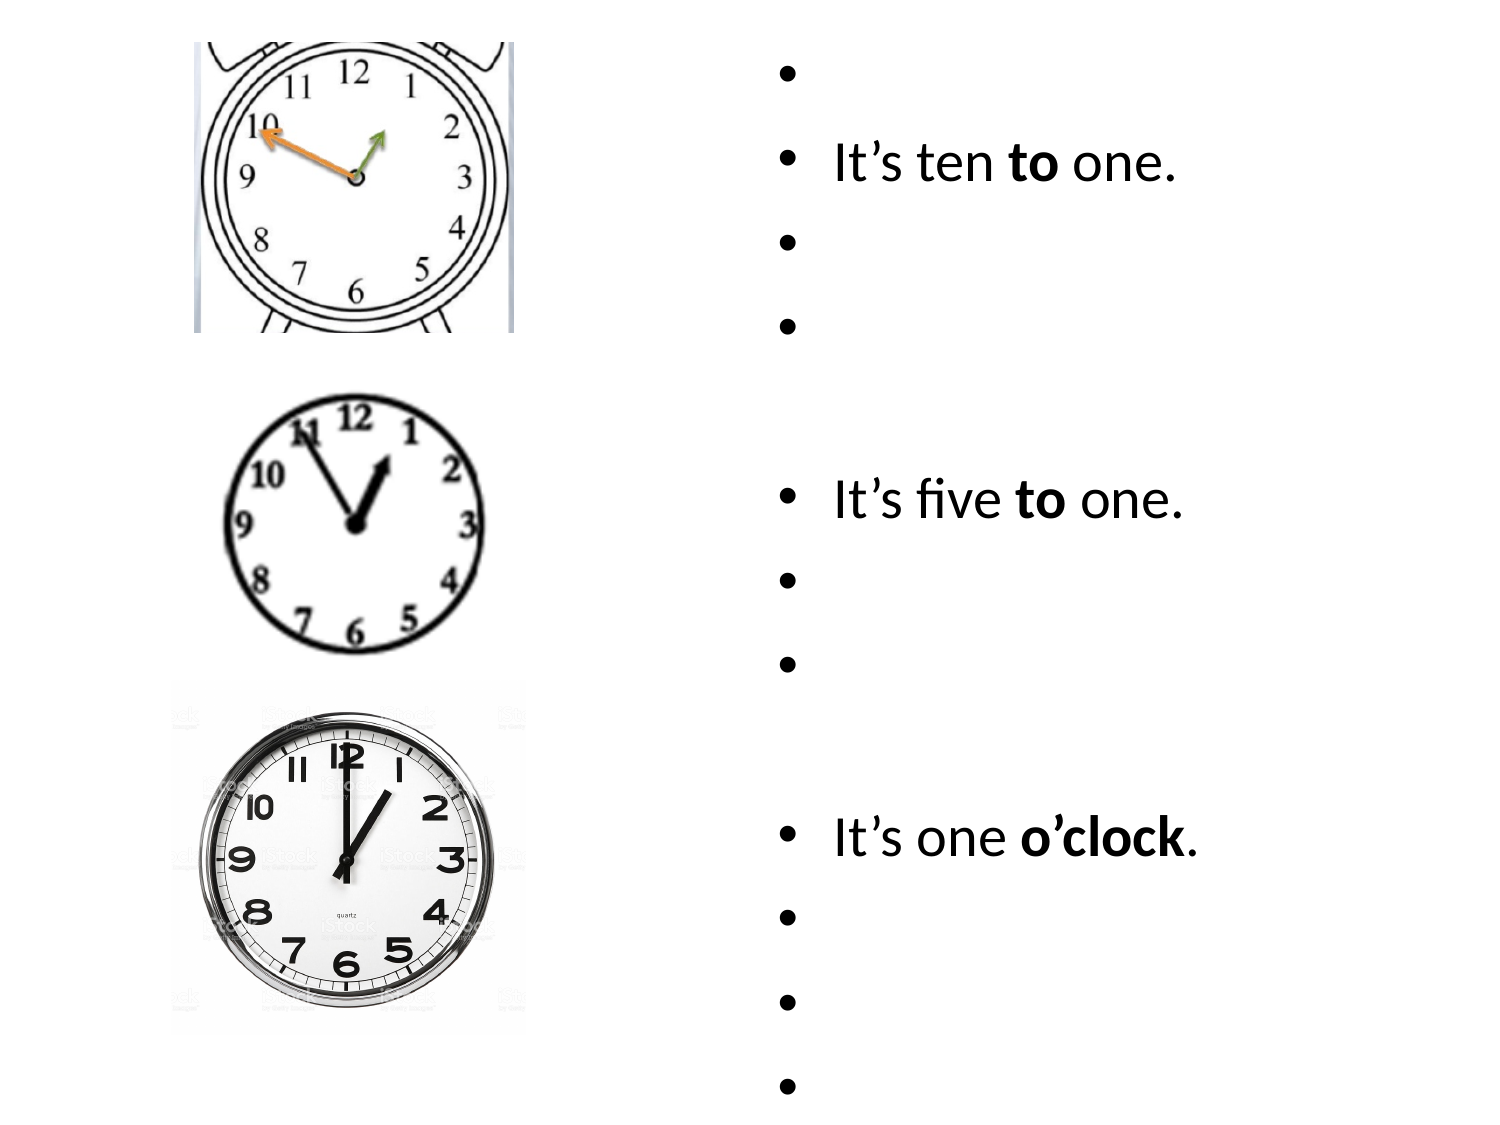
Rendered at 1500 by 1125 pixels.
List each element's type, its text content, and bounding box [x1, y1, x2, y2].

list It’s ten to one. It’s five to one. It’s one o’clock. [762, 30, 1426, 1095]
picture [171, 680, 526, 1036]
picture [218, 388, 491, 661]
picture [194, 42, 514, 333]
